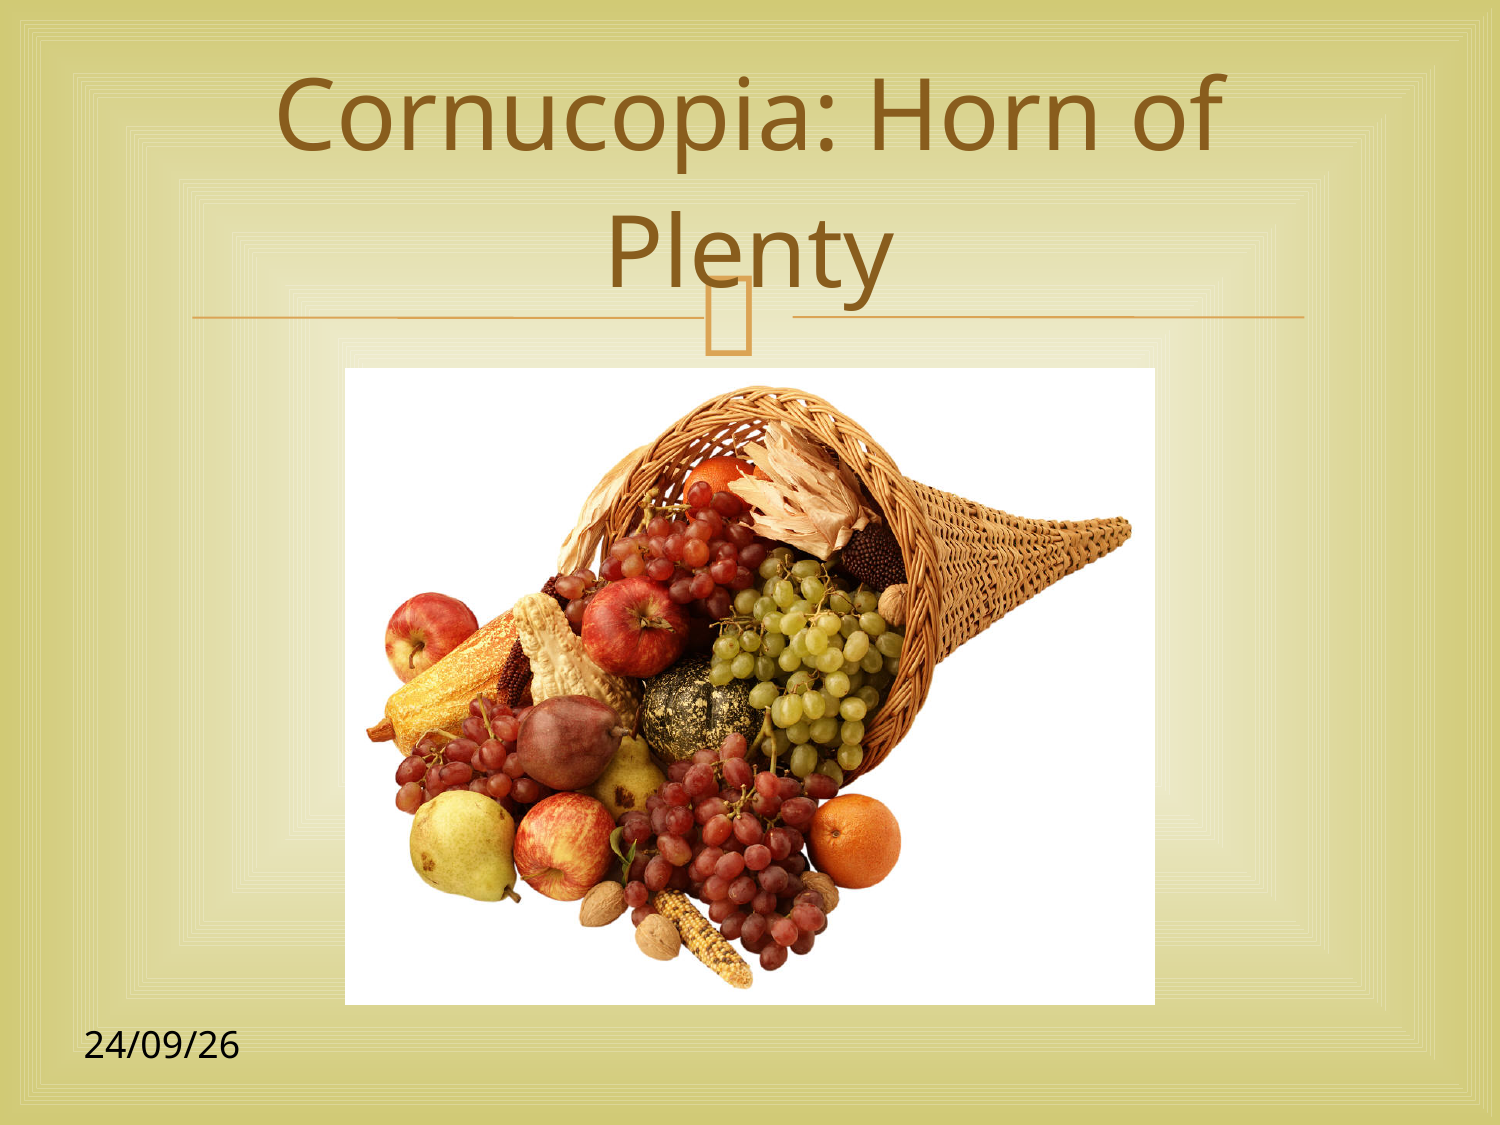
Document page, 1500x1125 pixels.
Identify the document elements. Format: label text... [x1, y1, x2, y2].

picture [345, 368, 1155, 1005]
title Cornucopia: Horn of Plenty [112, 93, 1386, 267]
